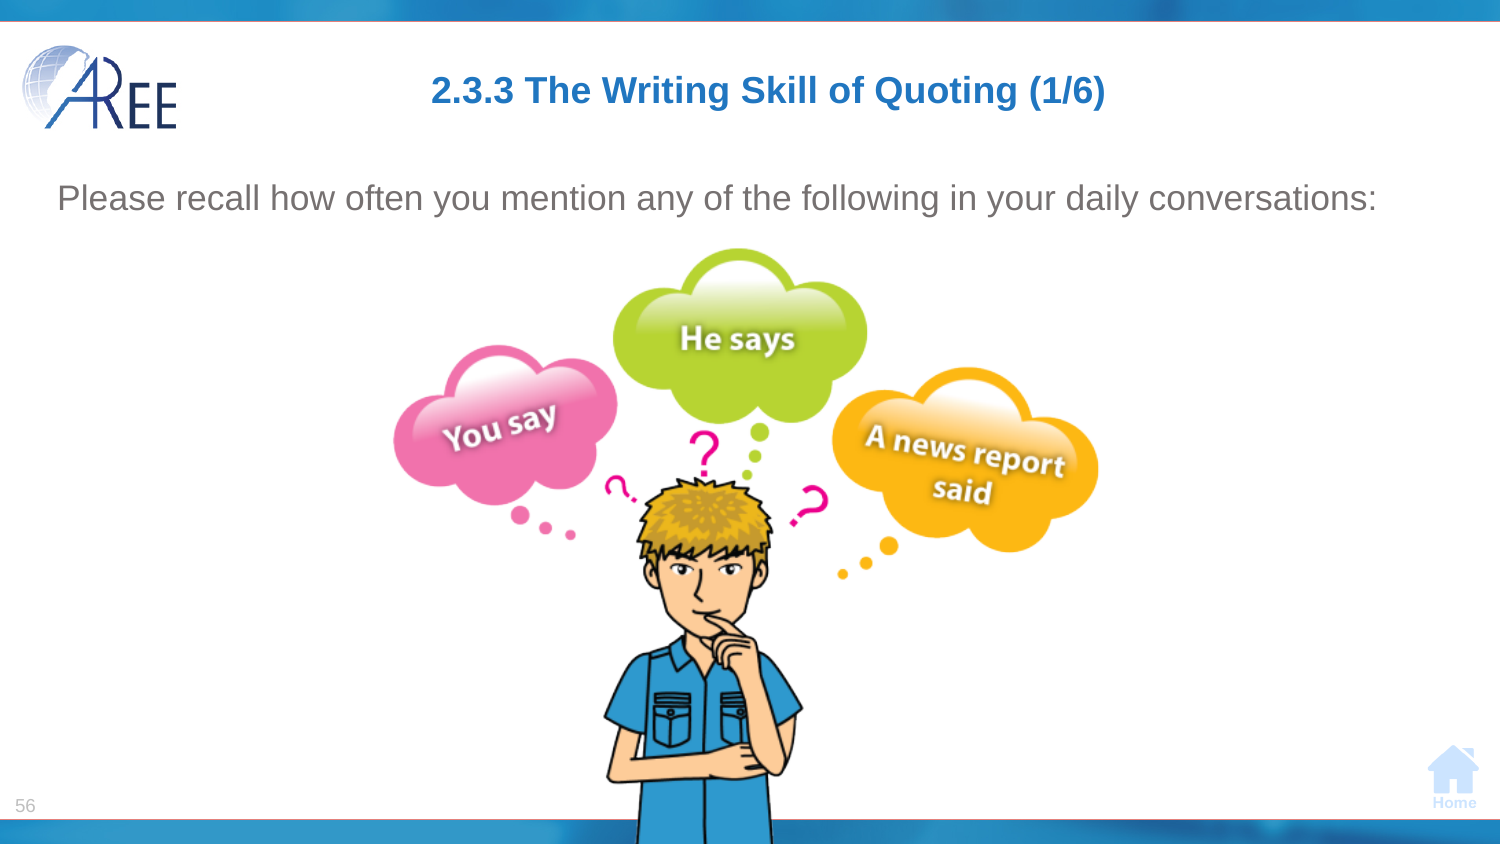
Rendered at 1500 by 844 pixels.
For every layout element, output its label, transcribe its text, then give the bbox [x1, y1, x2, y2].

text_box 56 [0, 782, 338, 827]
picture [382, 247, 1105, 844]
list Please recall how often you mention any of the following in your daily conversations: [42, 154, 1465, 783]
title 2.3.3 The Writing Skill of Quoting (1/6) [415, 63, 1466, 155]
